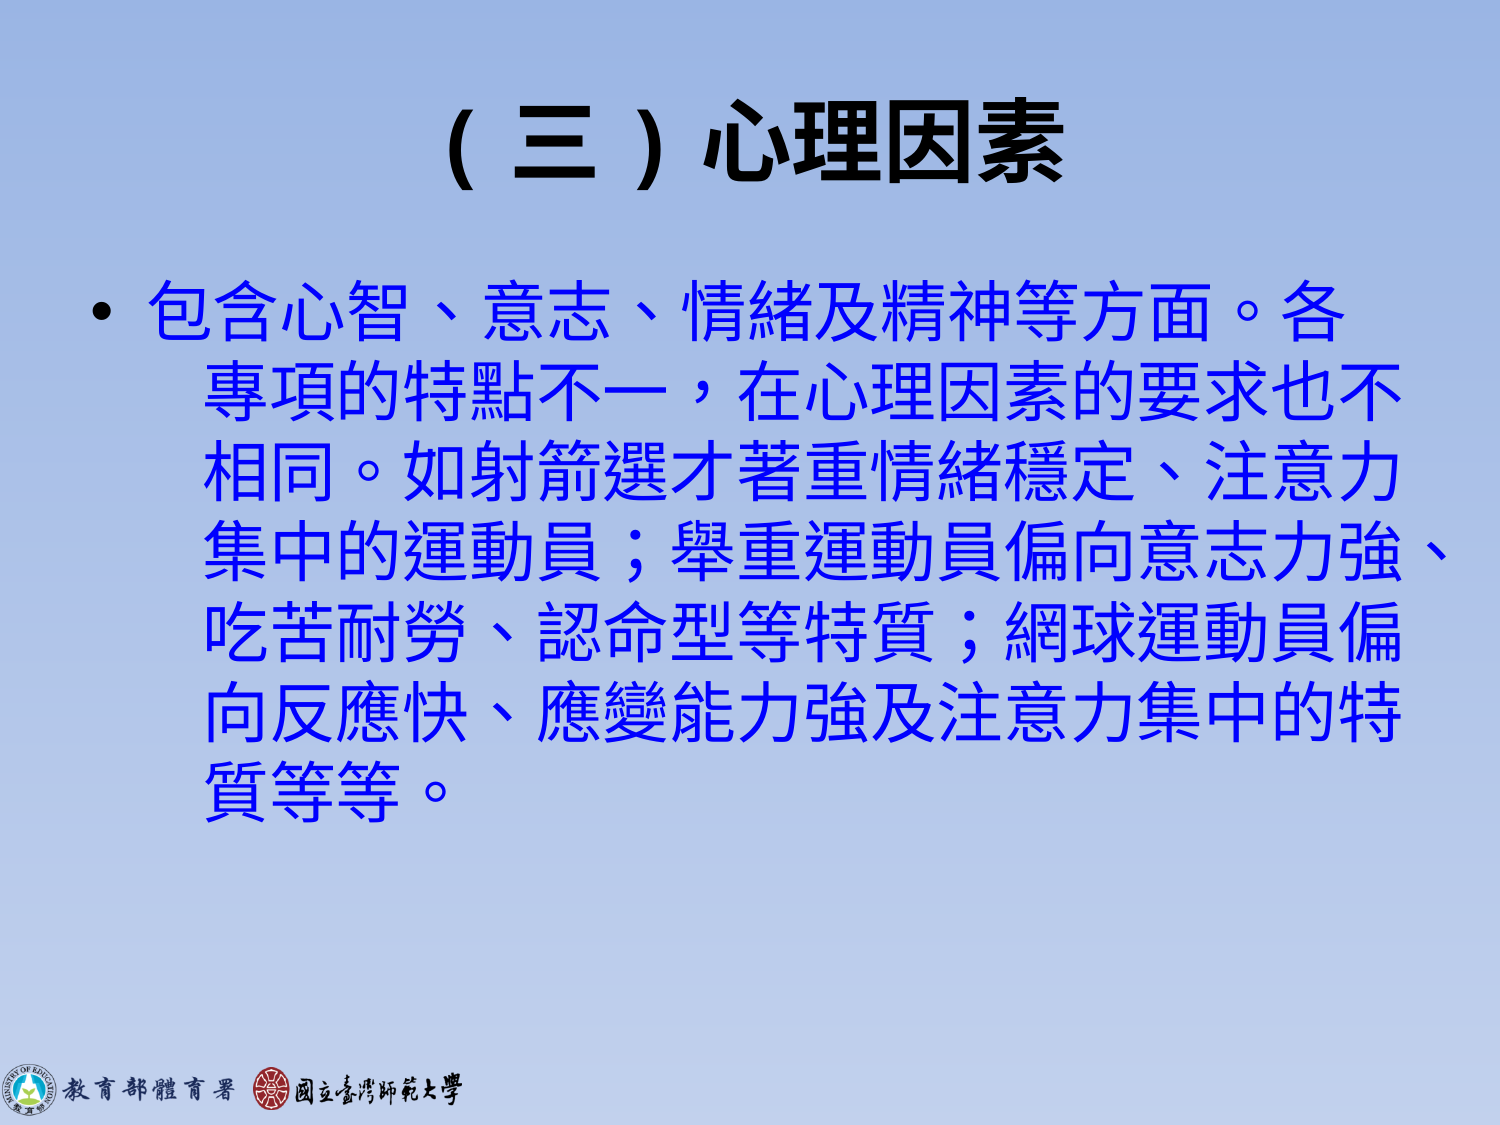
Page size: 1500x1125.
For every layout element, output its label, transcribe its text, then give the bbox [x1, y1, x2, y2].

title (三)心理因素 [75, 45, 1426, 233]
list 包含心智、意志、情緒及精神等方面。各專項的特點不一，在心理因素的要求也不相同。如射箭選才著重情緒穩定、注意力集中的運動員；舉重運動員偏向意志力強、吃苦耐勞、認命型等特質；網球運動員偏向反應快、應變能力強及注意力集中的特質等等。 [75, 262, 1426, 1005]
